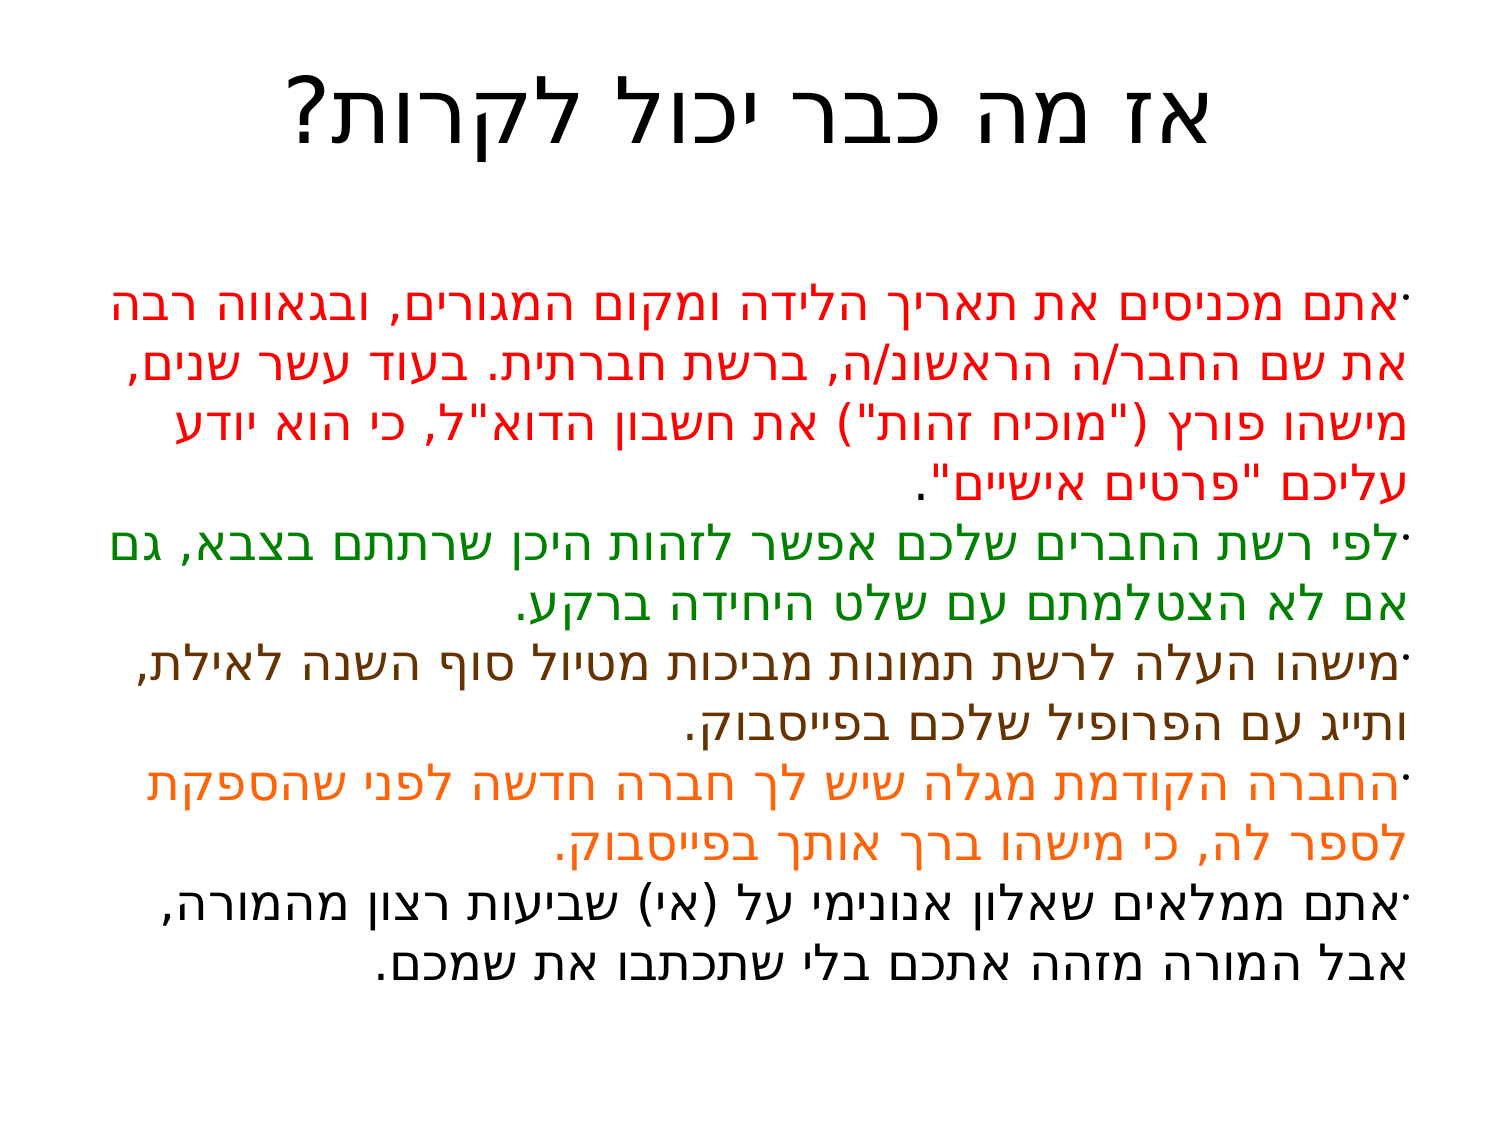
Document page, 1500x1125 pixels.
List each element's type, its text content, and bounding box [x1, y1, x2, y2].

text_box אז מה כבר יכול לקרות? [75, 45, 1425, 233]
text_box אתם מכניסים את תאריך הלידה ומקום המגורים, ובגאווה רבה את שם החבר/ה הראשונ/ה, ברשת חברתית. בעוד עשר שנים, מישהו פורץ ("מוכיח זהות") את חשבון הדוא"ל, כי הוא יודע עליכם "פרטים אישיים". לפי רשת החברים שלכם אפשר לזהות היכן שרתתם בצבא, גם אם לא הצטלמתם עם שלט היחידה ברקע. מישהו העלה לרשת תמונות מביכות מטיול סוף השנה לאילת, ותייג עם הפרופיל שלכם בפייסבוק. החברה הקודמת מגלה שיש לך חברה חדשה לפני שהספקת לספר לה, כי מישהו ברך אותך בפייסבוק. אתם ממלאים שאלון אנונימי על (אי) שביעות רצון מהמורה, אבל המורה מזהה אתכם בלי שתכתבו את שמכם. [75, 262, 1425, 1005]
